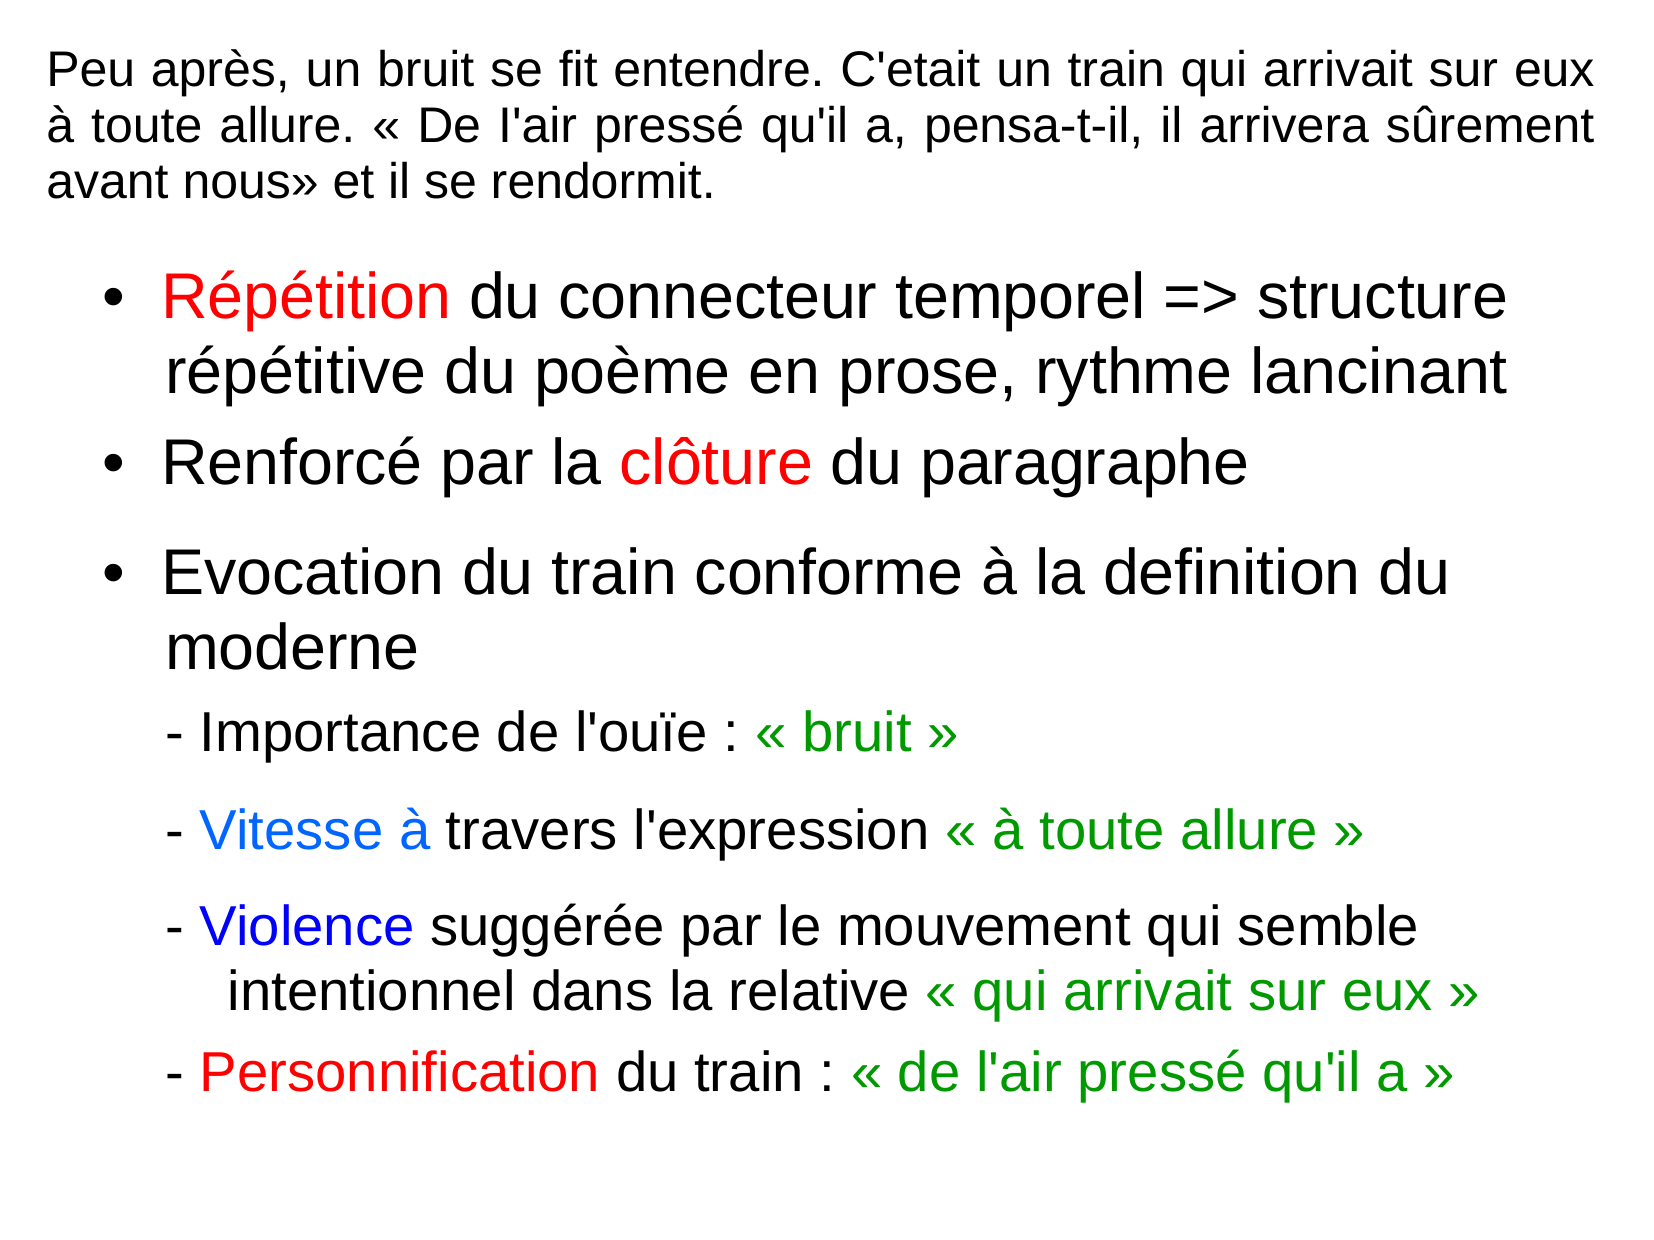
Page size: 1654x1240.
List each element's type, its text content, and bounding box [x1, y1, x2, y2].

text_box Peu après, un bruit se fit entendre. C'etait un train qui arrivait sur eux à toute allure. « De I'air pressé qu'il a, pensa-t-il, il arrivera sûrement avant nous» et il se rendormit. • Répétition du connecteur temporel => structure répétitive du poème en prose, rythme lancinant • Renforcé par la clôture du paragraphe • Evocation du train conforme à la definition du moderne - Importance de l'ouïe : « bruit » - Vitesse à travers l'expression « à toute allure » - Violence suggérée par le mouvement qui semble intentionnel dans la relative « qui arrivait sur eux » - Personnification du train : « de l'air pressé qu'il a » [47, 41, 1596, 1119]
